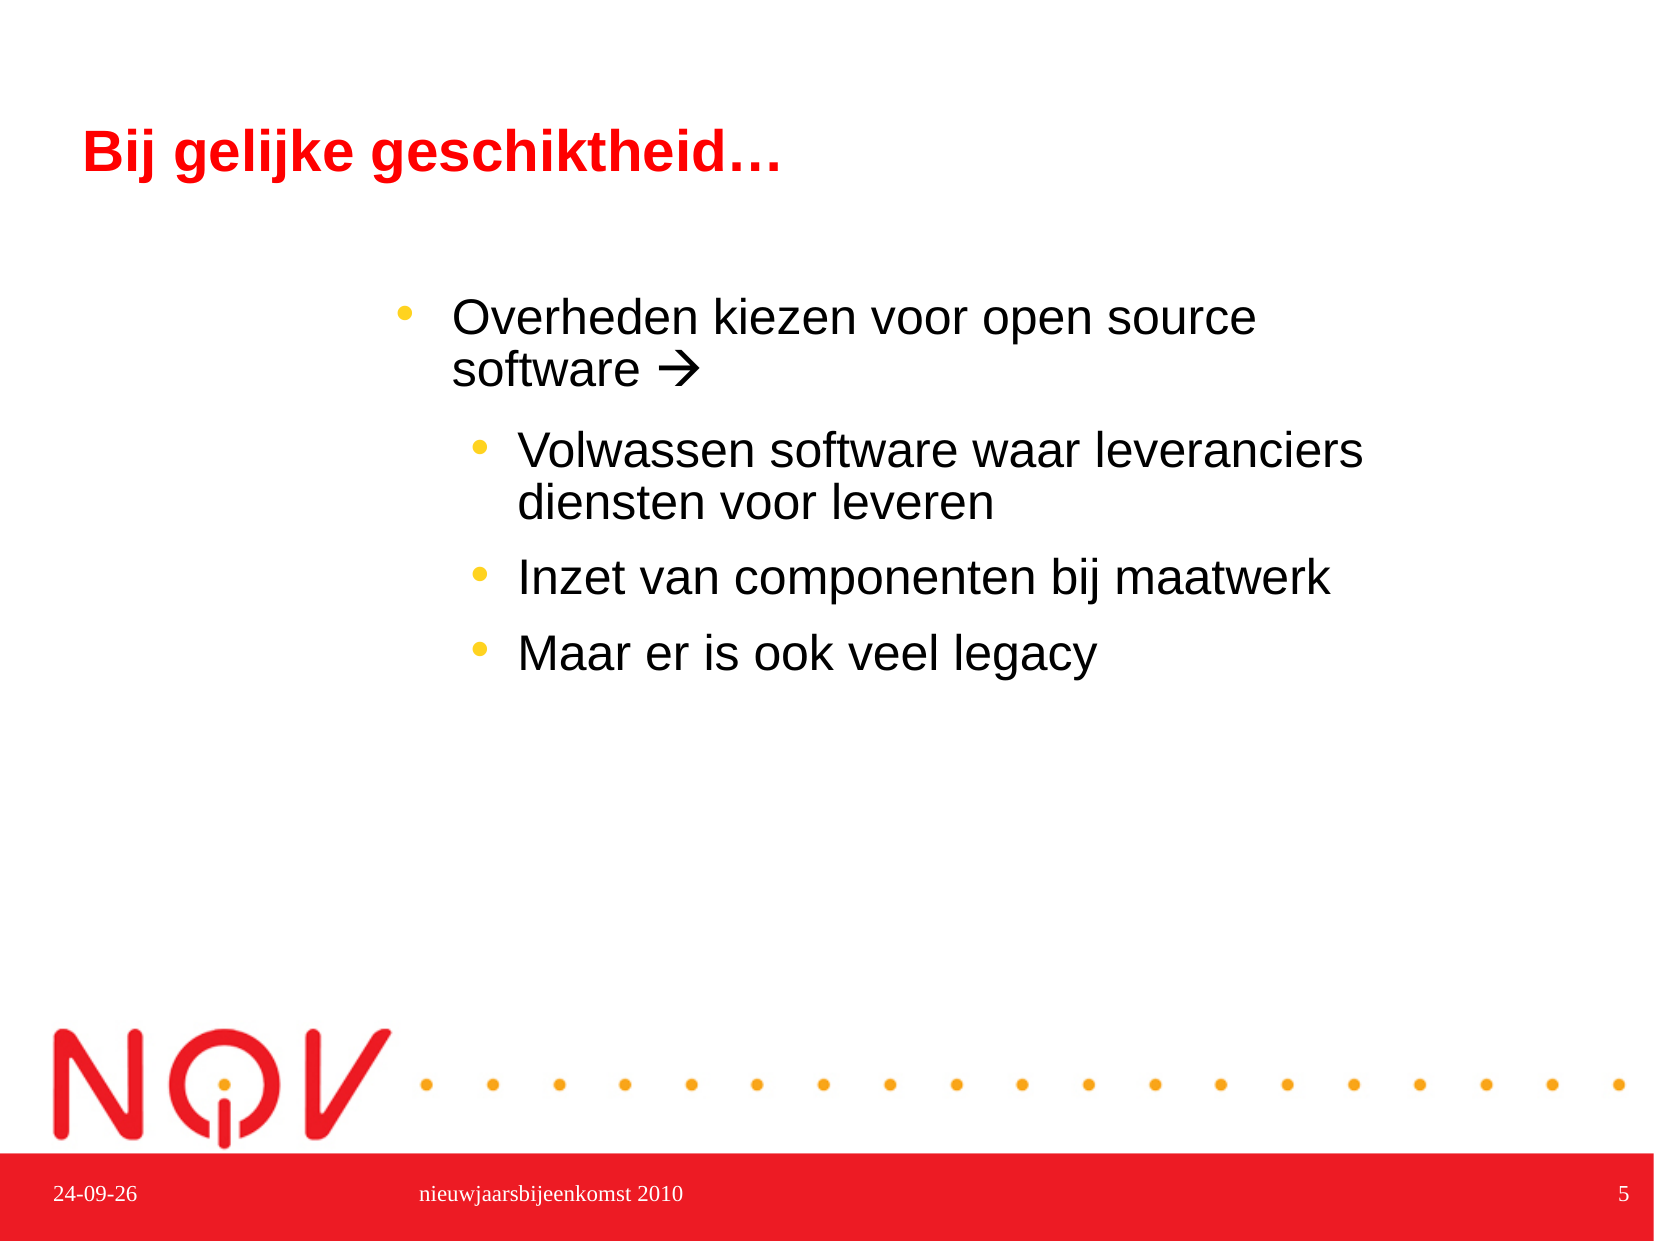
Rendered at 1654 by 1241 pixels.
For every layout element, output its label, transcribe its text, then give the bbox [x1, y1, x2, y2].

list Overheden kiezen voor open source software  Volwassen software waar leveranciers diensten voor leveren Inzet van componenten bij maatwerk Maar er is ook veel legacy [395, 290, 1459, 1004]
picture [0, 0, 1654, 1241]
title Bij gelijke geschiktheid… [82, 49, 1571, 257]
